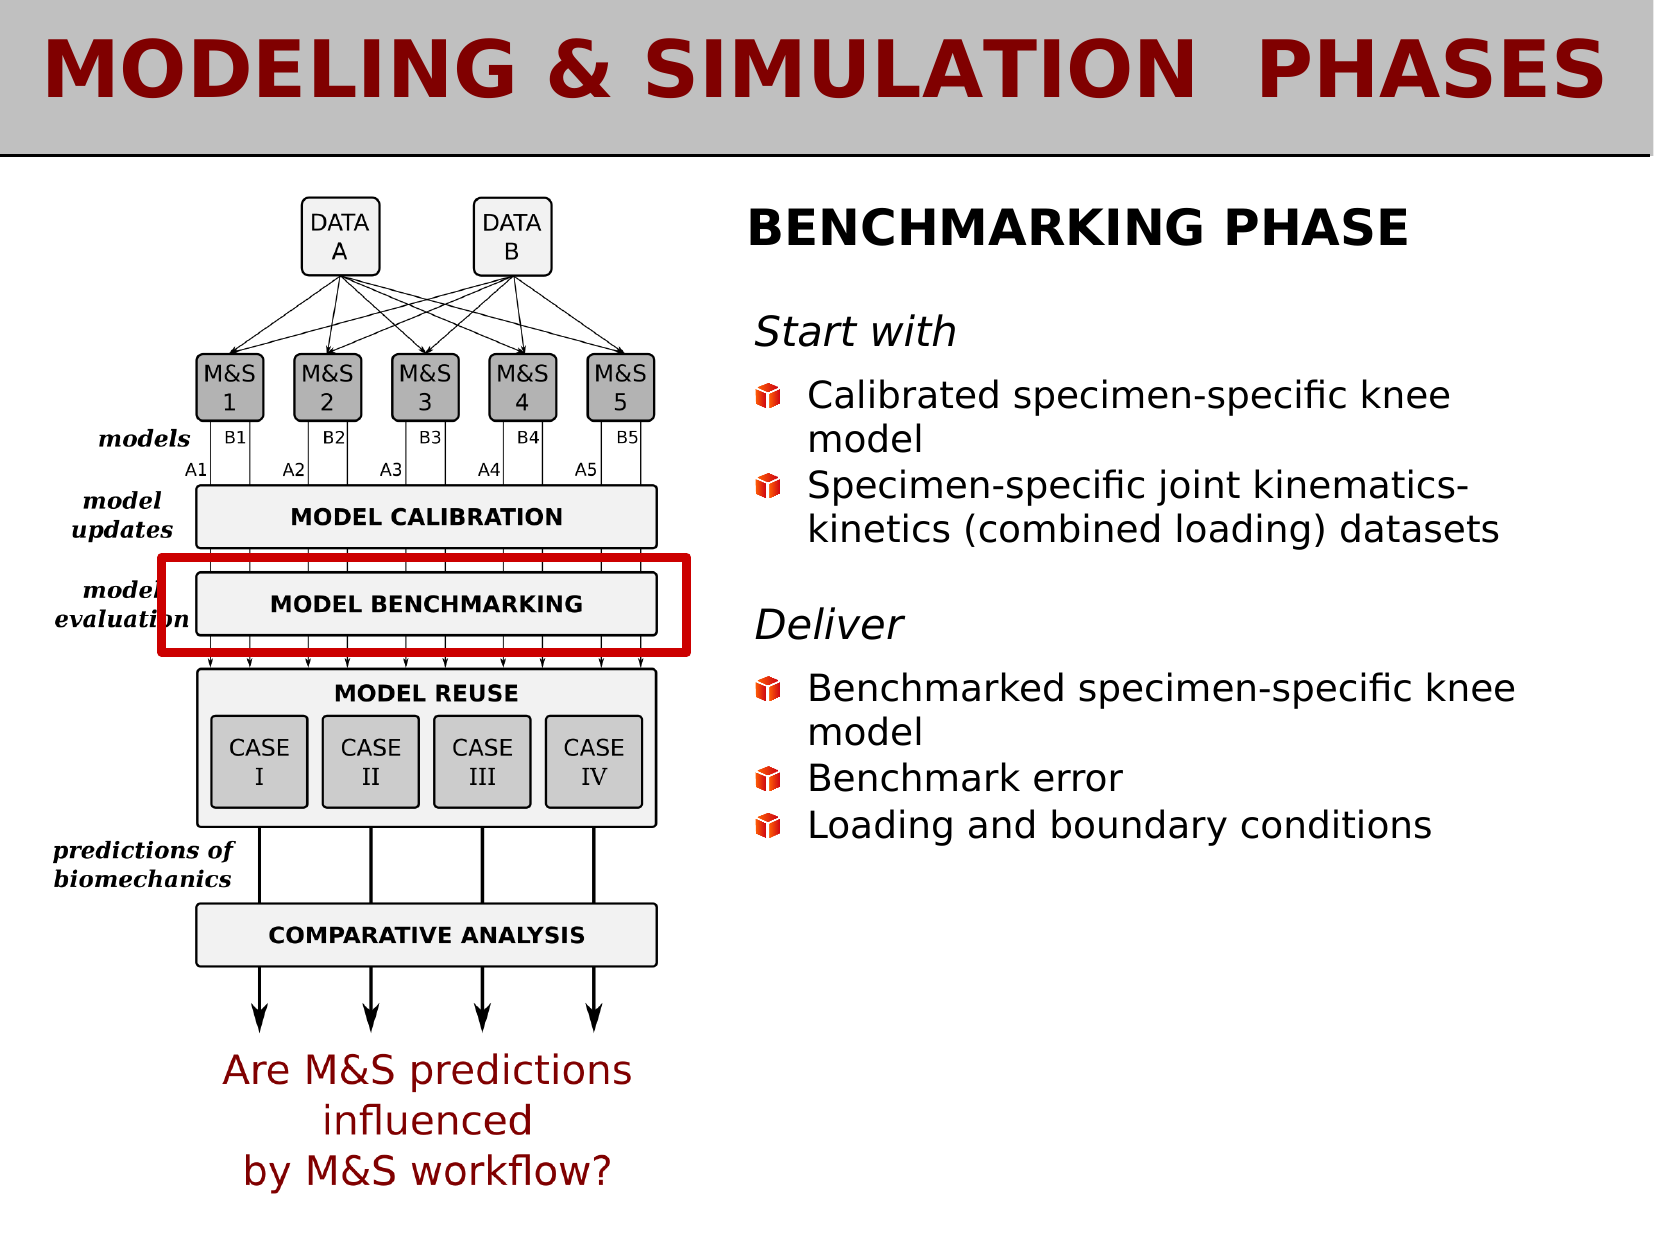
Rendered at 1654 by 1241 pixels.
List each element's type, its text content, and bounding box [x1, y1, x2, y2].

picture [166, 562, 664, 648]
text_box Start with Calibrated specimen-specific knee model Specimen-specific joint kinematics-kinetics (combined loading) datasets Deliver Benchmarked specimen-specific knee model Benchmark error Loading and boundary conditions [739, 300, 1578, 1201]
picture [45, 183, 664, 1201]
text_box MODELING & SIMULATION PHASES [0, 24, 1651, 132]
text_box [0, 0, 1654, 156]
text_box BENCHMARKING PHASE [731, 191, 1463, 265]
